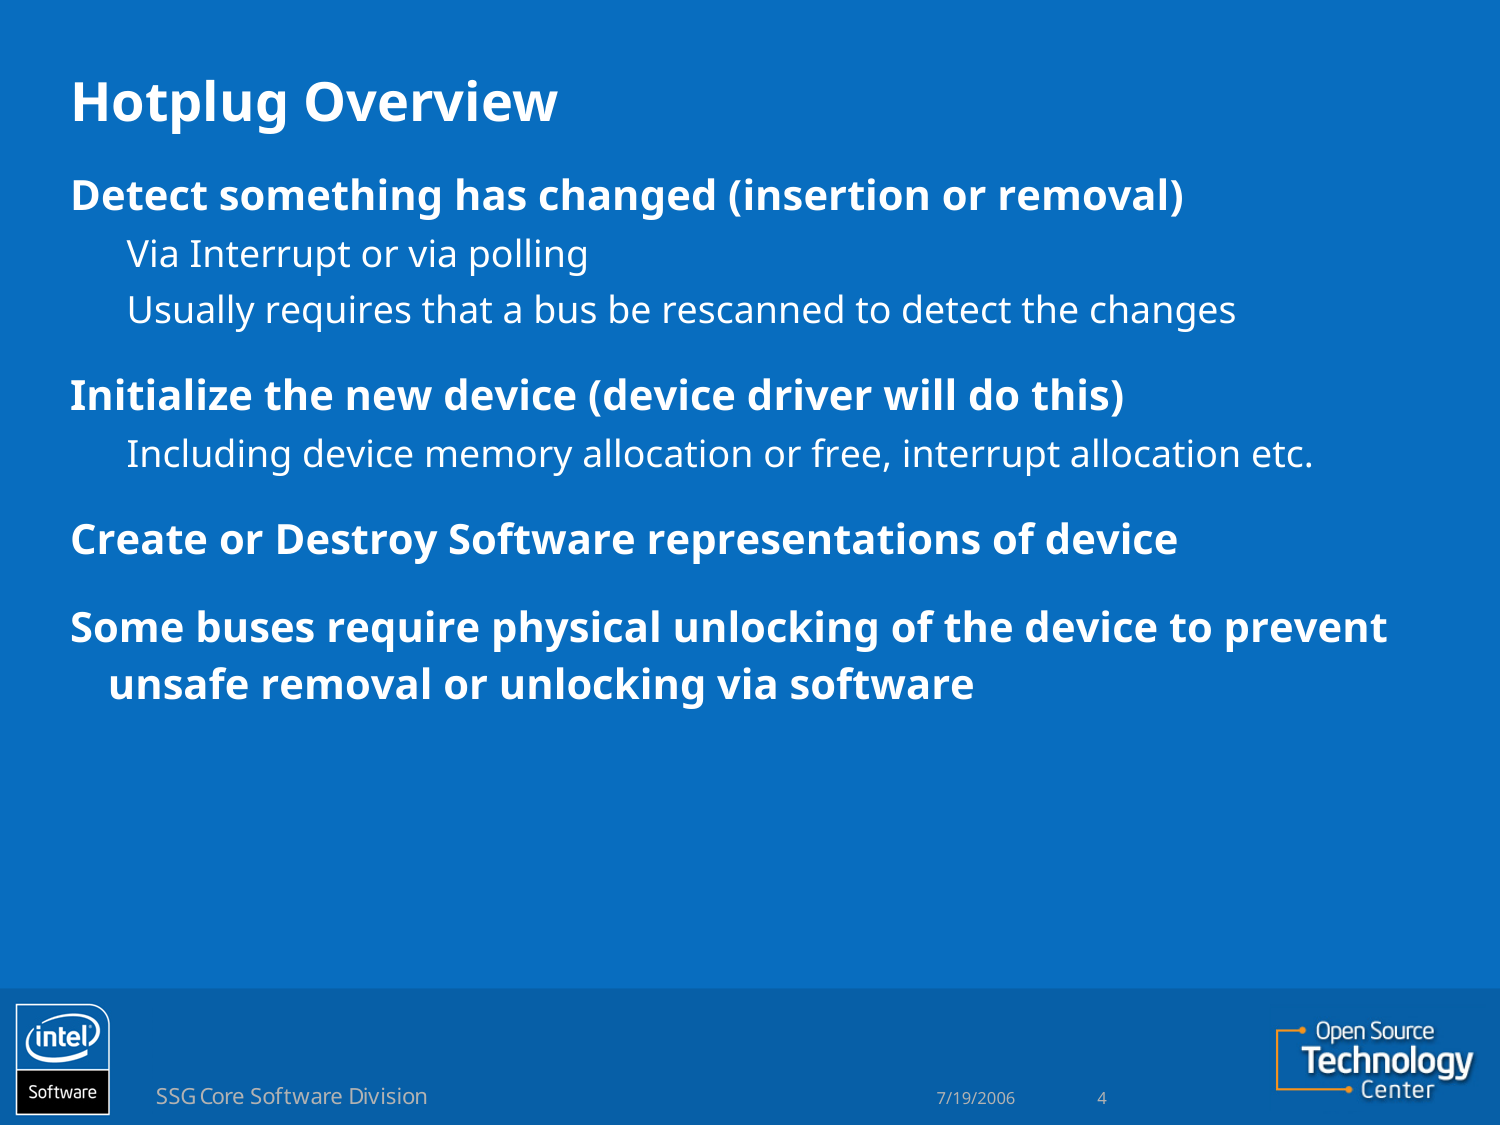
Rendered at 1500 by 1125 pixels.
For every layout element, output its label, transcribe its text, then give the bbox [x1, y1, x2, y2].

list Detect something has changed (insertion or removal) Via Interrupt or via polling Usually requires that a bus be rescanned to detect the changes Initialize the new device (device driver will do this) Including device memory allocation or free, interrupt allocation etc. Create or Destroy Software representations of device Some buses require physical unlocking of the device to prevent unsafe removal or unlocking via software [70, 166, 1428, 966]
title Hotplug Overview [70, 46, 1428, 155]
picture [0, 0, 1500, 1125]
